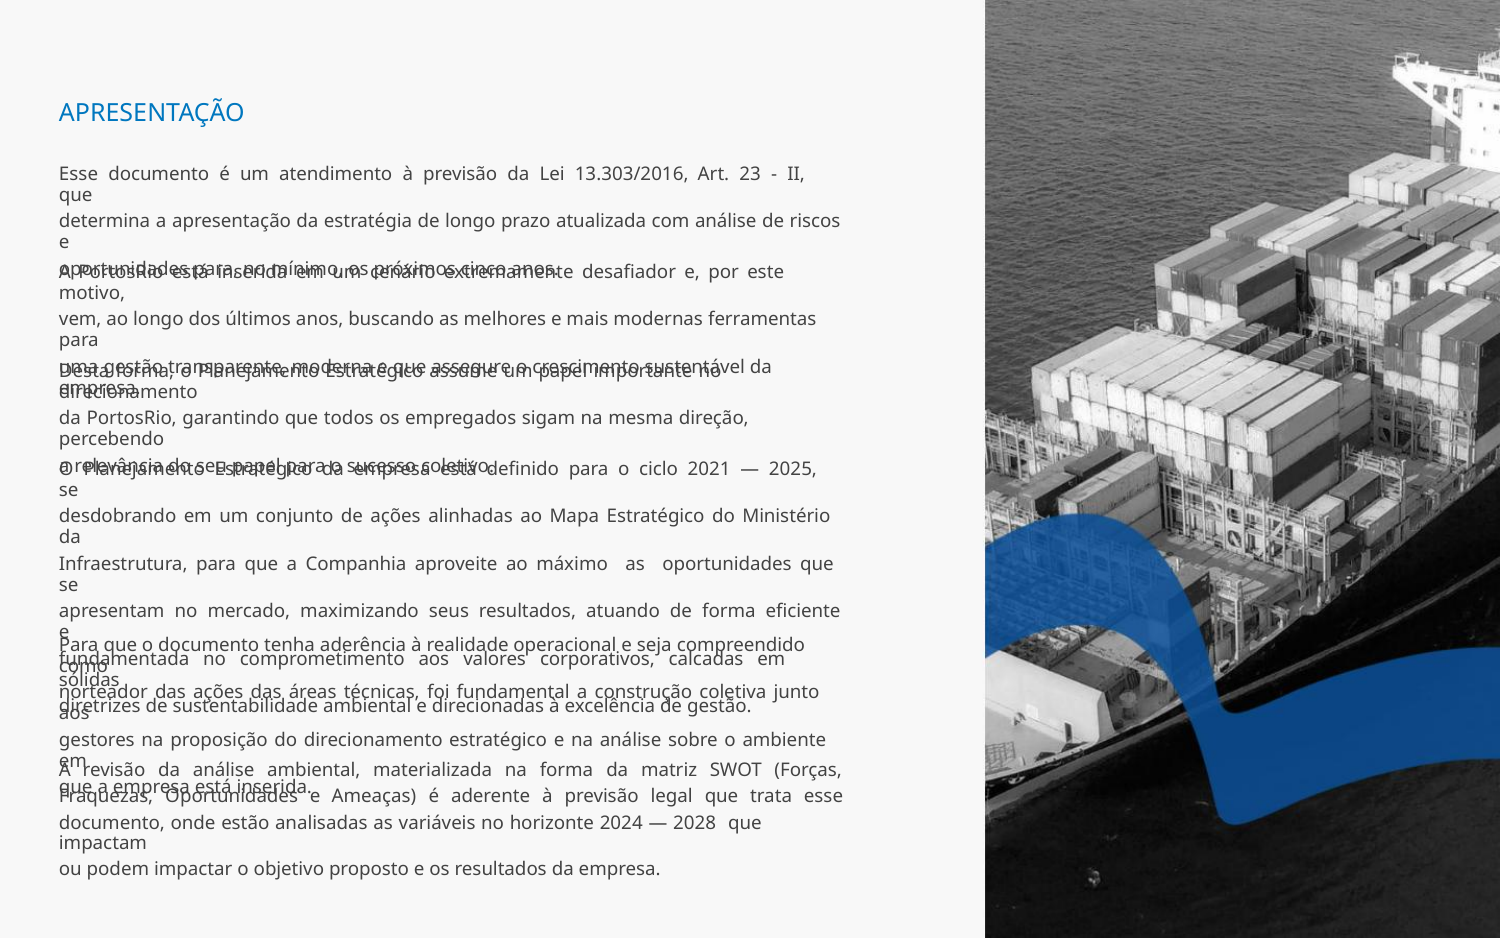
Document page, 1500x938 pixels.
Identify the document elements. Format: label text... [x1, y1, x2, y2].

text_box APRESENTAÇÃO [59, 96, 303, 127]
text_box Desta forma, o Planejamento Estratégico assume um papel importante no direcionamento da PortosRio, garantindo que todos os empregados sigam na mesma direção, percebendo a relevância do seu papel para o sucesso coletivo. [58, 360, 844, 458]
text_box [0, 0, 1500, 938]
text_box A PortosRio está inserida em um cenário extremamente desafiador e, por este motivo, vem, ao longo dos últimos anos, buscando as melhores e mais modernas ferramentas para uma gestão transparente, moderna e que assegure o crescimento sustentável da empresa. [58, 261, 844, 360]
text_box Para que o documento tenha aderência à realidade operacional e seja compreendido como norteador das ações das áreas técnicas, foi fundamental a construção coletiva junto aos gestores na proposição do direcionamento estratégico e na análise sobre o ambiente em que a empresa está inserida. [58, 634, 844, 759]
text_box A revisão da análise ambiental, materializada na forma da matriz SWOT (Forças, Fraquezas, Oportunidades e Ameaças) é aderente à previsão legal que trata esse documento, onde estão analisadas as variáveis no horizonte 2024 — 2028 que impactam ou podem impactar o objetivo proposto e os resultados da empresa. [58, 759, 844, 880]
text_box Esse documento é um atendimento à previsão da Lei 13.303/2016, Art. 23 - II, que determina a apresentação da estratégia de longo prazo atualizada com análise de riscos e oportunidades para, no mínimo, os próximos cinco anos. [59, 163, 844, 261]
text_box O Planejamento Estratégico da empresa está definido para o ciclo 2021 — 2025, se desdobrando em um conjunto de ações alinhadas ao Mapa Estratégico do Ministério da Infraestrutura, para que a Companhia aproveite ao máximo as oportunidades que se apresentam no mercado, maximizando seus resultados, atuando de forma eficiente e fundamentada no comprometimento aos valores corporativos, calcadas em sólidas diretrizes de sustentabilidade ambiental e direcionadas à excelência de gestão. [58, 458, 844, 634]
